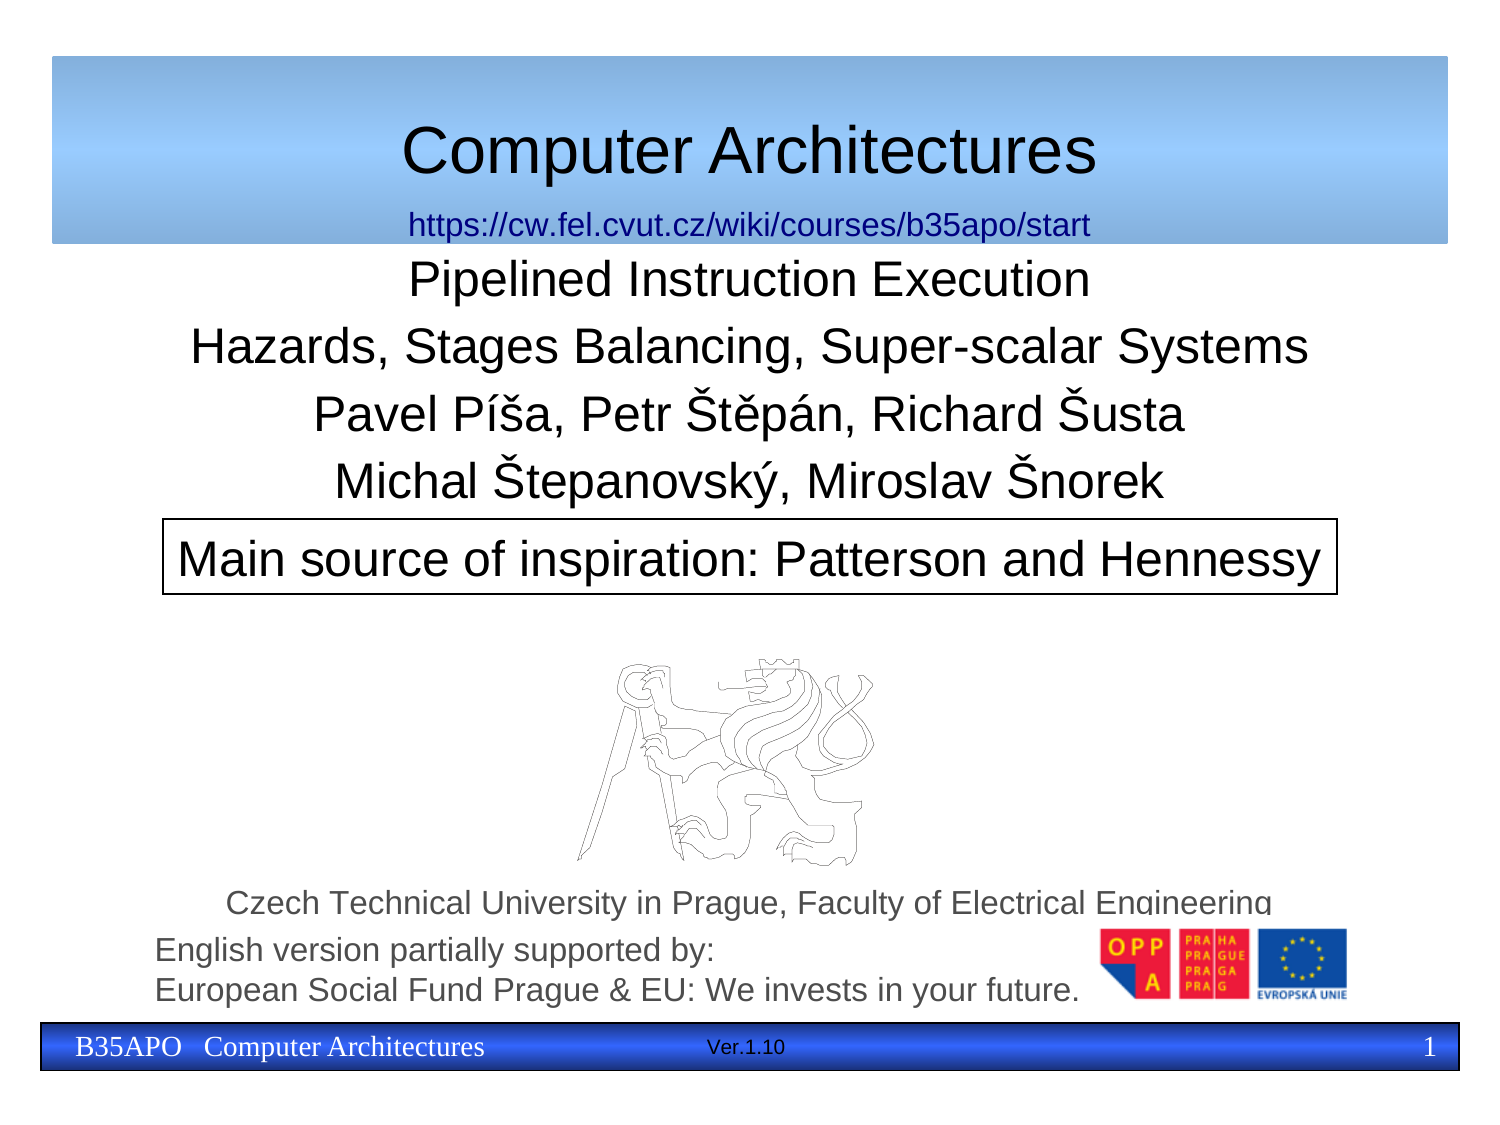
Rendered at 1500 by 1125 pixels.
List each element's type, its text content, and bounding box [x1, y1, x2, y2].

chart [574, 656, 879, 872]
text_box Pipelined Instruction Execution Hazards, Stages Balancing, Super-scalar Systems Pavel Píša, Petr Štěpán, Richard Šusta Michal Štepanovský, Miroslav Šnorek [53, 238, 1447, 517]
text_box Czech Technical University in Prague, Faculty of Electrical Engineering [199, 873, 1301, 920]
text_box Main source of inspiration: Patterson and Hennessy [162, 518, 1338, 595]
text_box https://cw.fel.cvut.cz/wiki/courses/b35apo/start [339, 195, 1161, 253]
text_box English version partially supported by: European Social Fund Prague & EU: We invests in your future. [139, 920, 1140, 1016]
text_box Ver.1.10 [686, 1028, 805, 1065]
title Computer Architectures [52, 56, 1448, 244]
picture [1087, 915, 1361, 1013]
